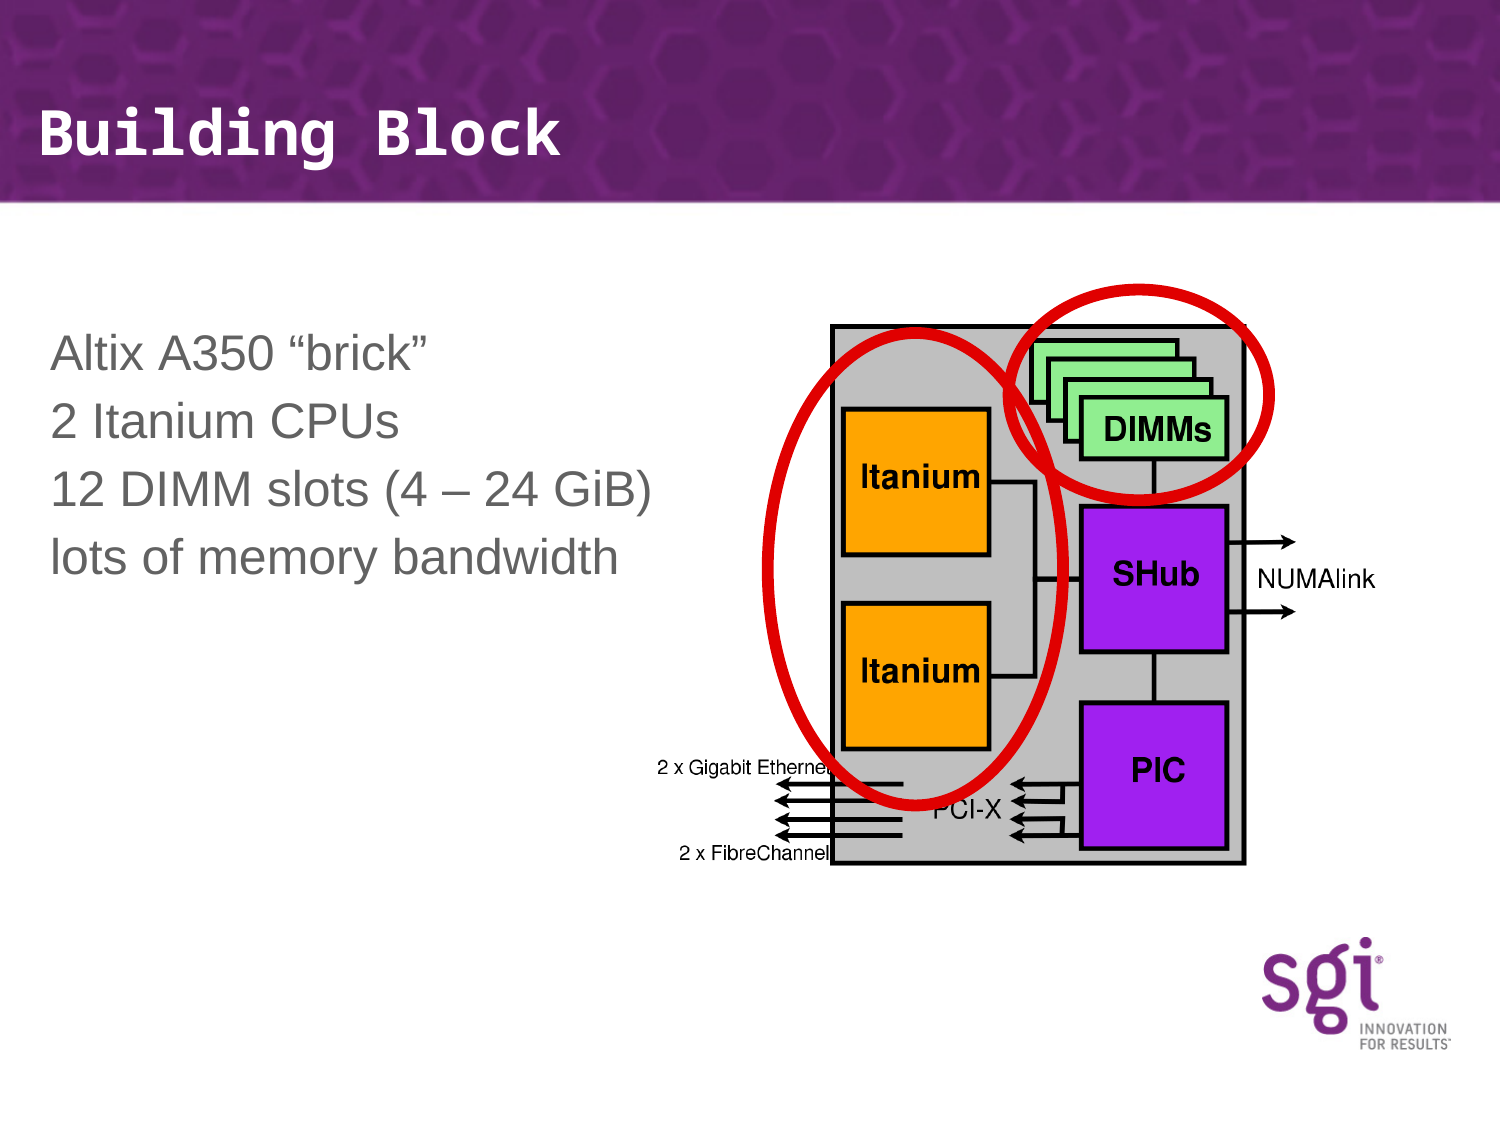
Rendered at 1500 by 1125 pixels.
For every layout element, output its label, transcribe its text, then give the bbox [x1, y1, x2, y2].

title Building Block [37, 37, 1313, 226]
list Altix A350 “brick” 2 Itanium CPUs 12 DIMM slots (4 – 24 GiB) lots of memory bandwidth [50, 324, 657, 848]
picture [0, 0, 1500, 1050]
